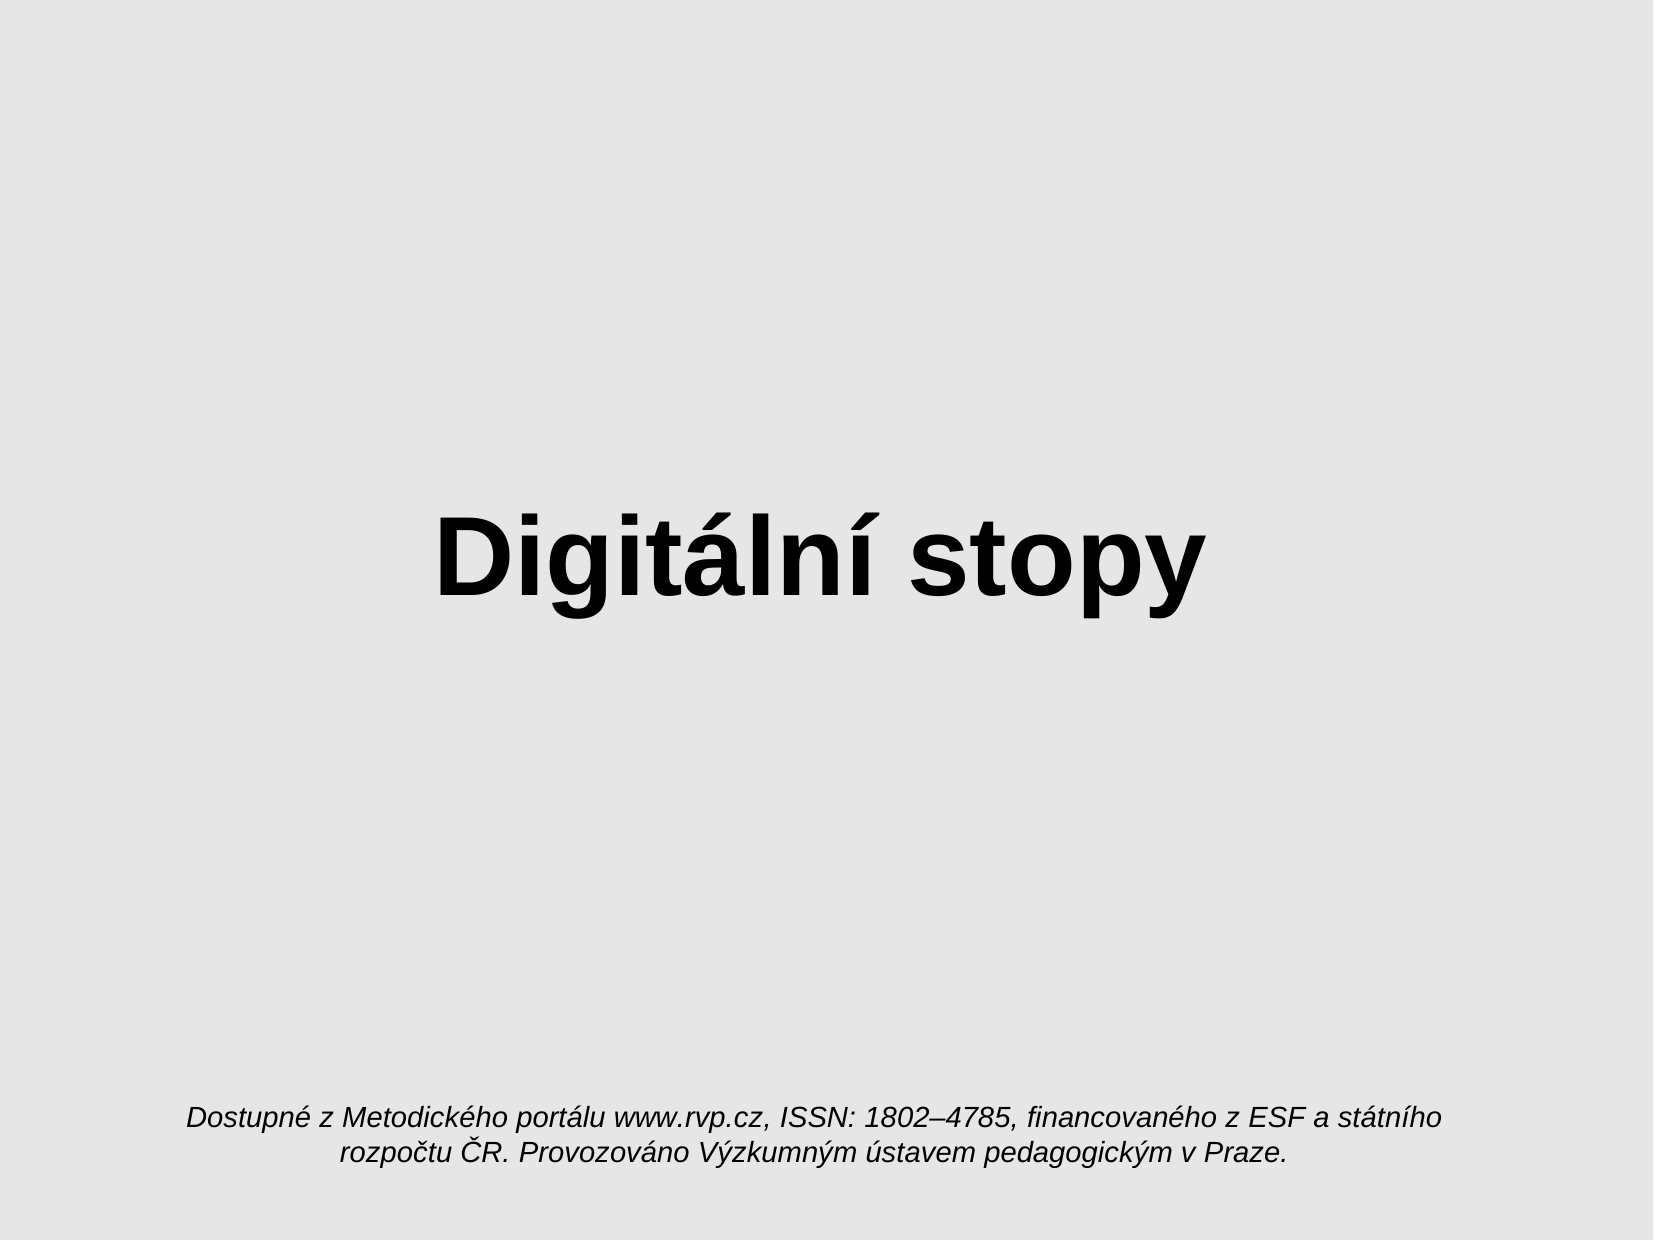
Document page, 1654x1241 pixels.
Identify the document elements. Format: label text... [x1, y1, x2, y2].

text_box Dostupné z Metodického portálu www.rvp.cz, ISSN: 1802–4785, financovaného z ESF a státního rozpočtu ČR. Provozováno Výzkumným ústavem pedagogickým v Praze. [147, 1065, 1484, 1201]
text_box Digitální stopy [76, 0, 1565, 1109]
